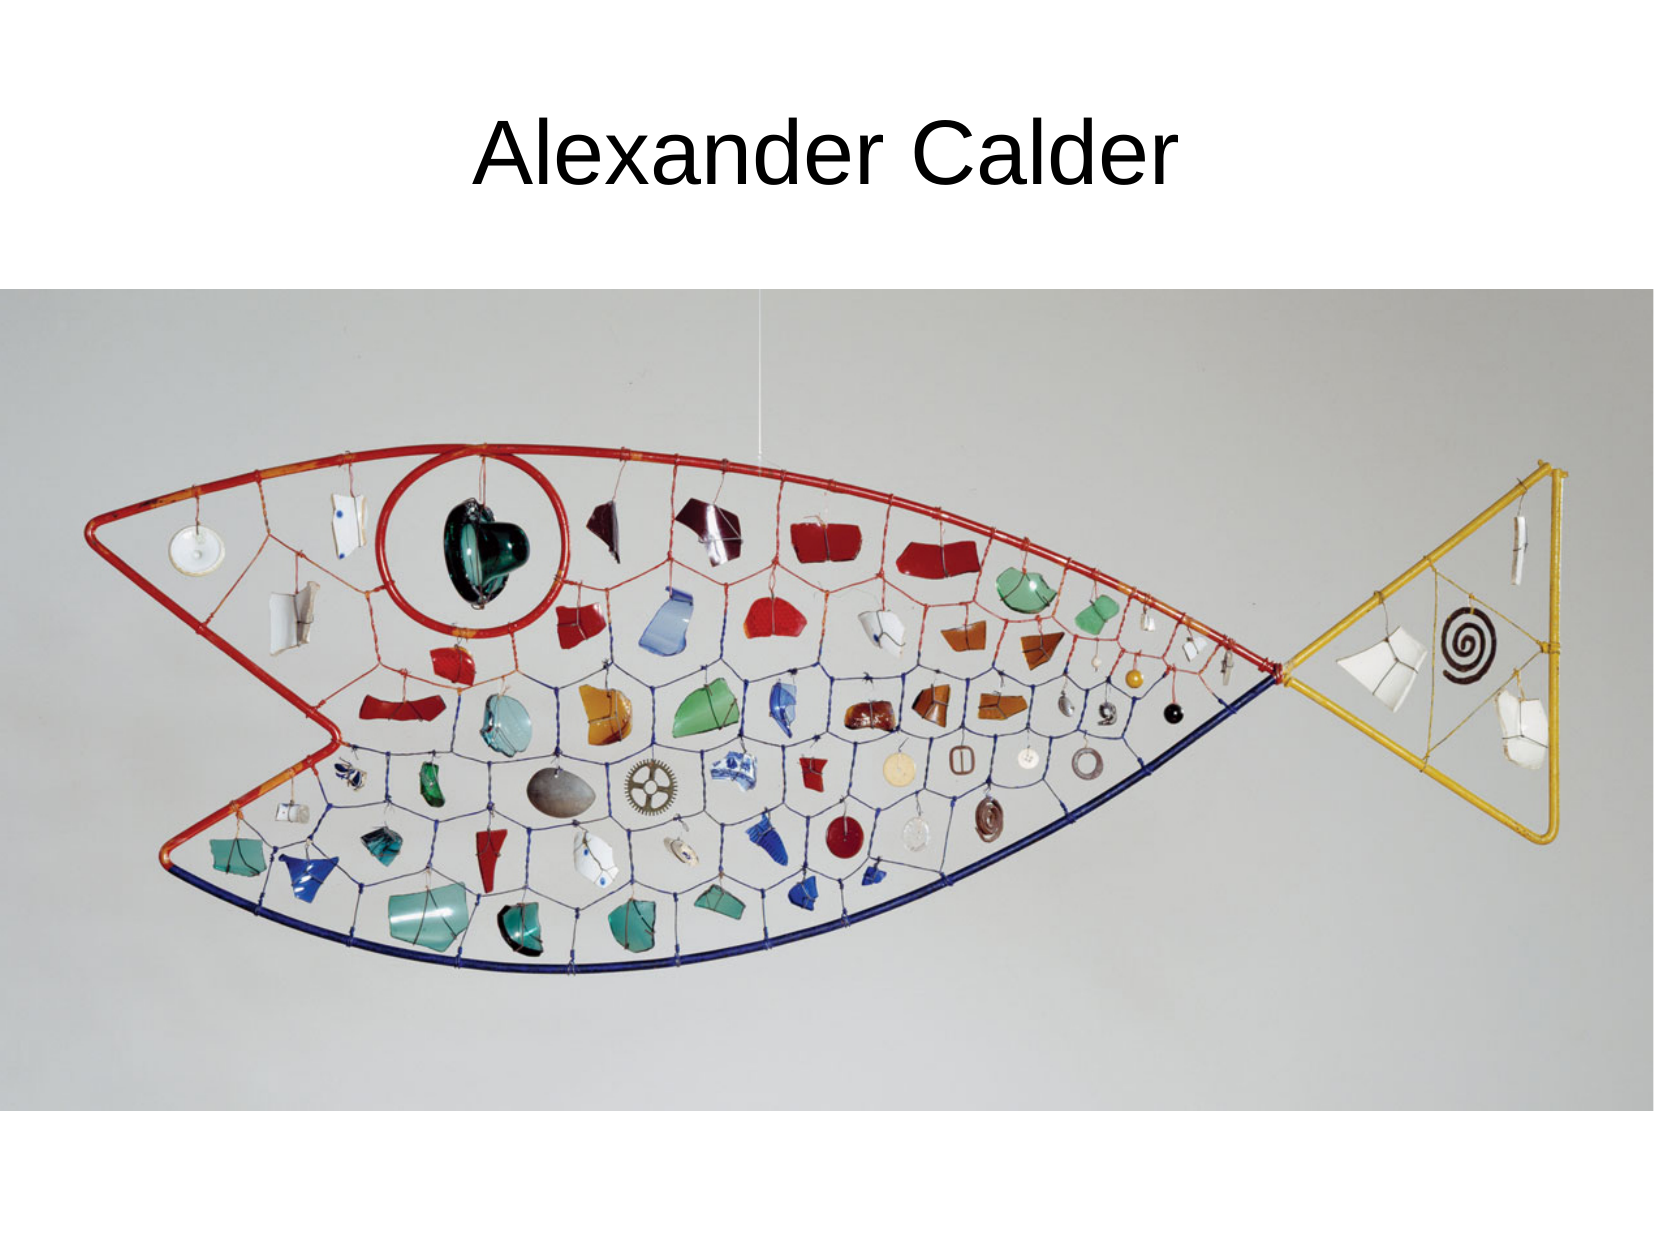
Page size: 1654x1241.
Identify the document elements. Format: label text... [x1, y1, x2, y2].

title Alexander Calder [82, 49, 1571, 257]
picture [0, 289, 1654, 1111]
